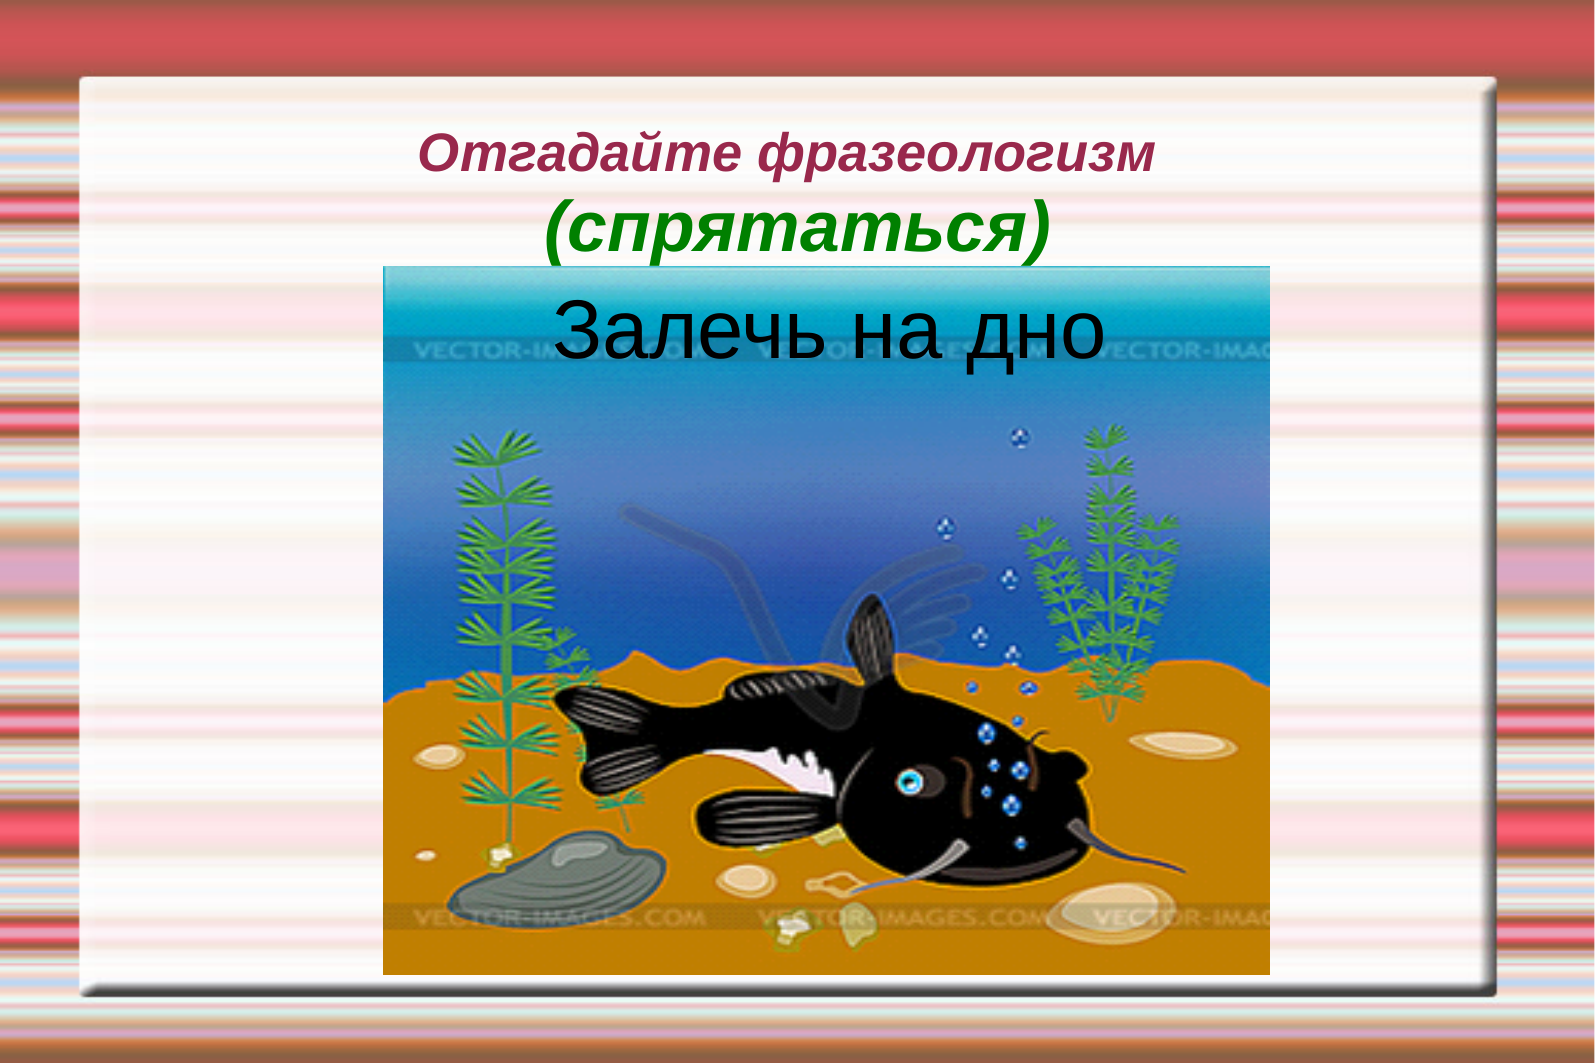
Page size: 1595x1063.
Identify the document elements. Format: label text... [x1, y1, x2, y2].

title Отгадайте фразеологизм (спрятаться) [117, 98, 1479, 276]
text_box Залечь на дно [537, 276, 1123, 384]
picture [0, 0, 1595, 1063]
